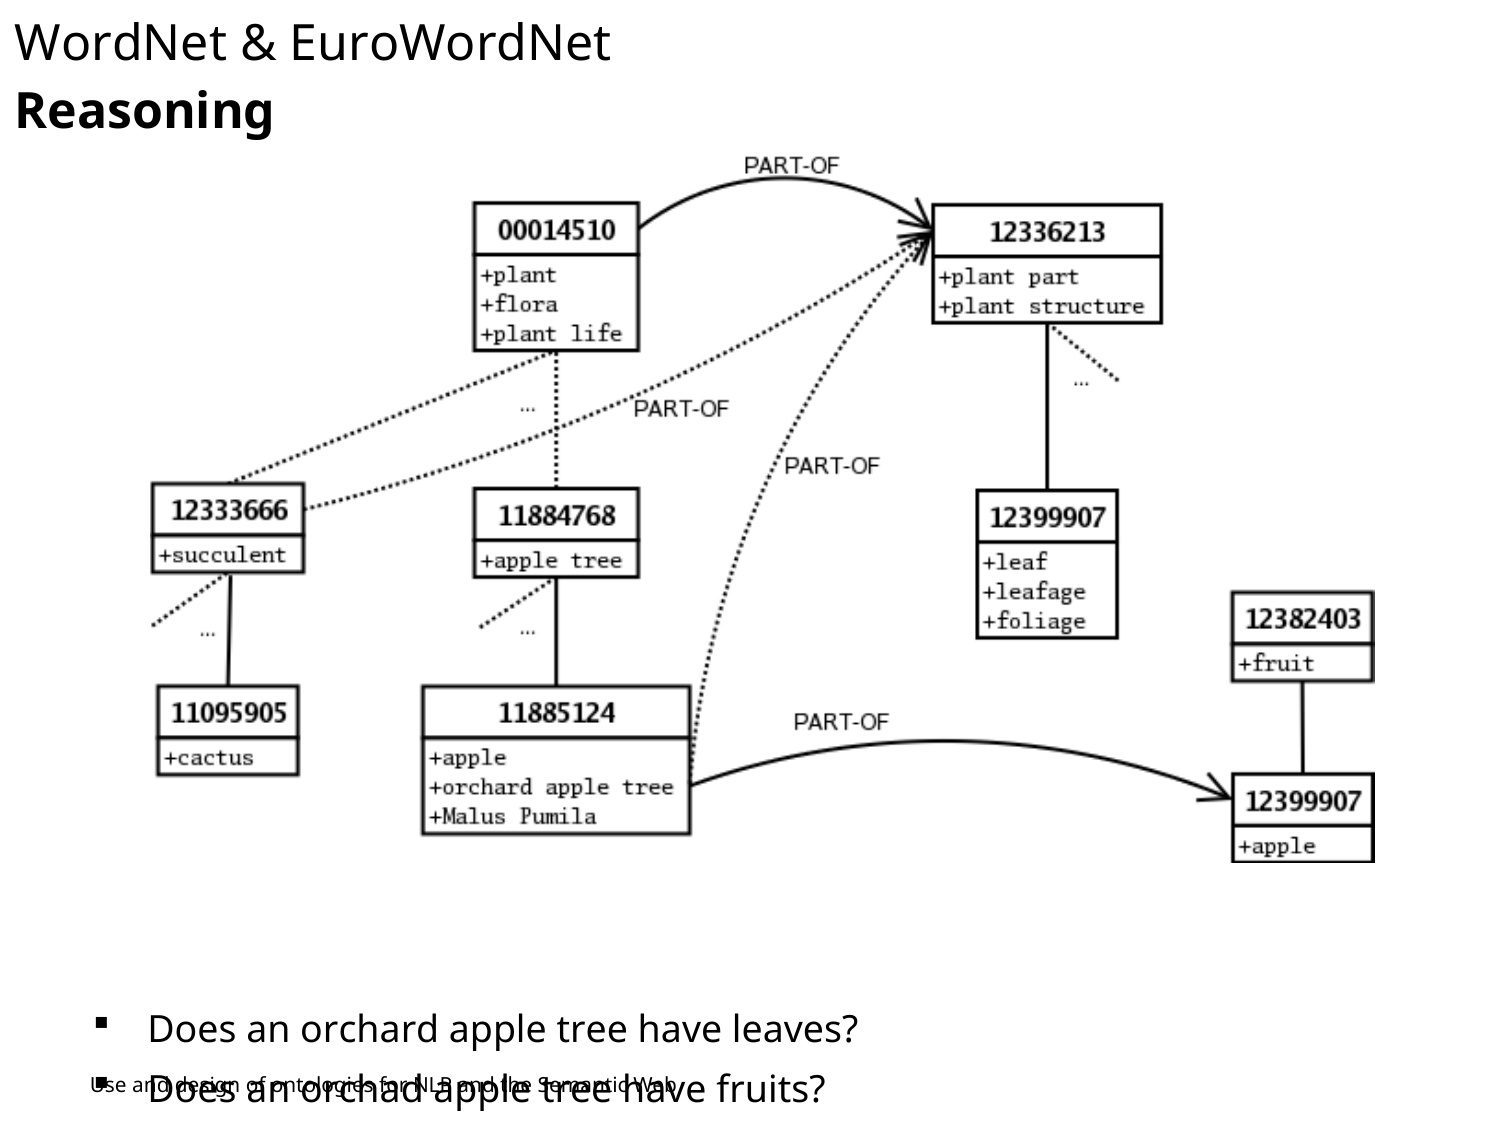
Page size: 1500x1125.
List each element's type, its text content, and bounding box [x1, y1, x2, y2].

title WordNet & EuroWordNet Reasoning [0, 0, 1500, 151]
list Does an orchard apple tree have leaves? Does an orchad apple tree have fruits? Does a cactus have leaves? [78, 187, 1441, 1081]
picture [150, 150, 1375, 863]
